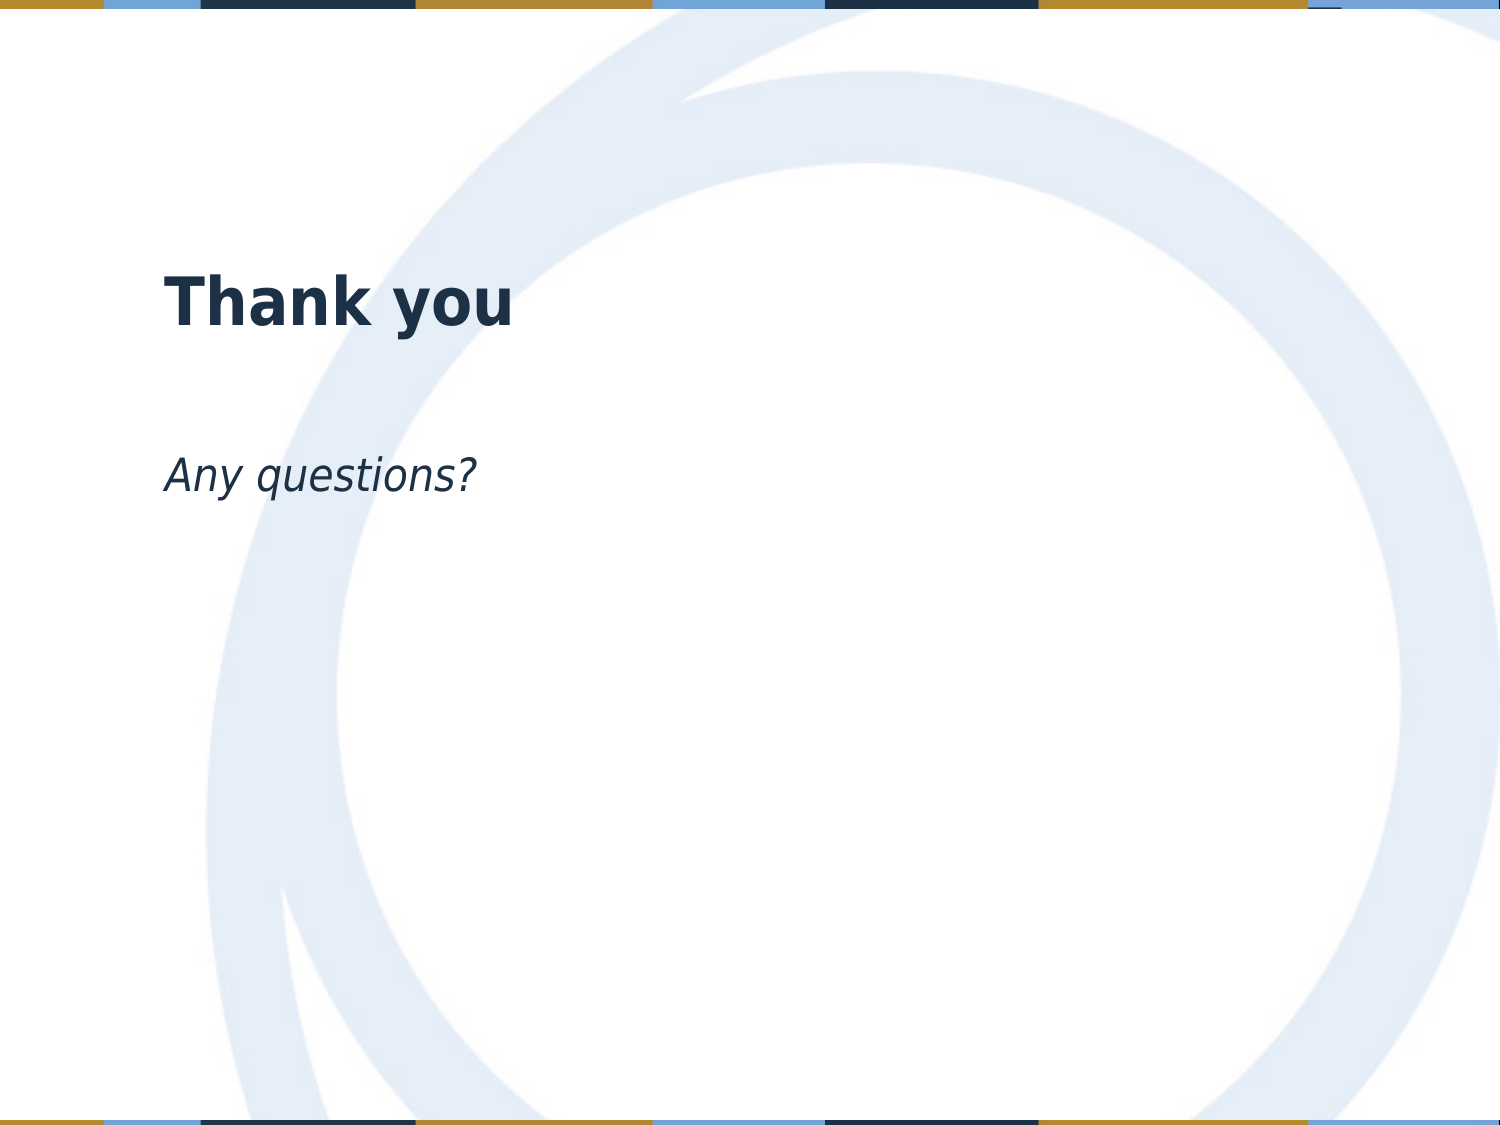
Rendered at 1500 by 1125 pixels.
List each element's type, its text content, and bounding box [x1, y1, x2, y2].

picture [0, 0, 1500, 1125]
list Thank you Any questions? [112, 243, 1376, 340]
